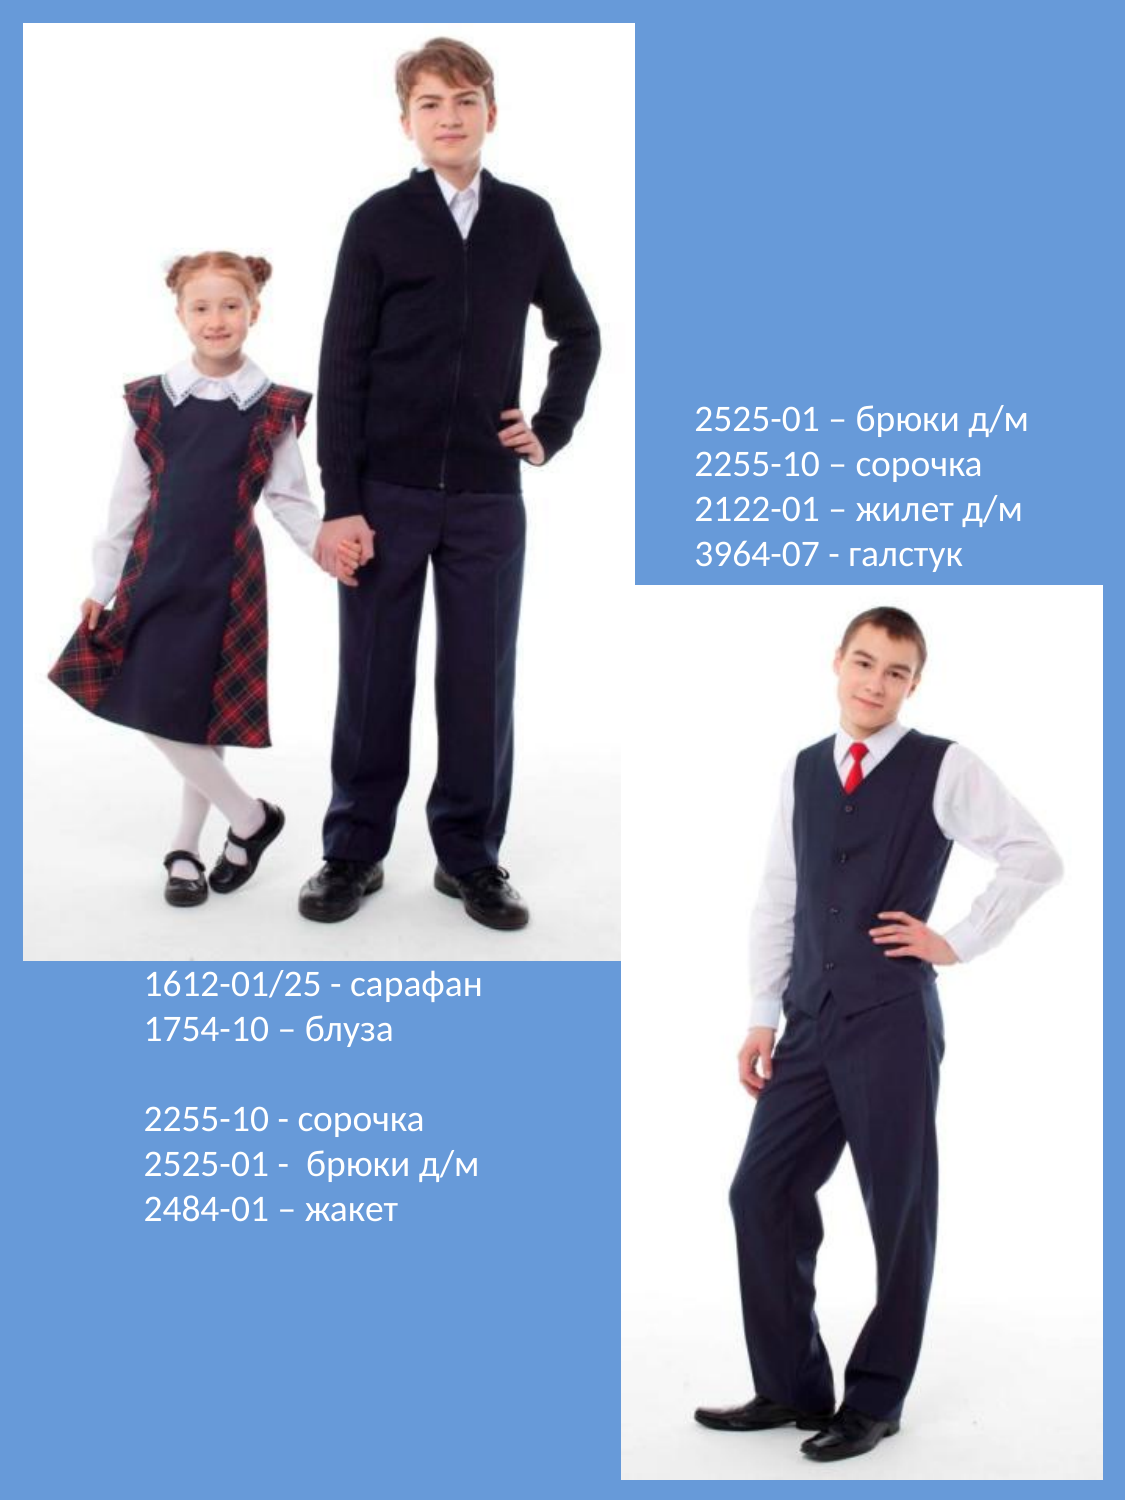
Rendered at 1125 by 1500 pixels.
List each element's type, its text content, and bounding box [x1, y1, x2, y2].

text_box 2525-01 – брюки д/м 2255-10 – сорочка 2122-01 – жилет д/м 3964-07 - галстук [679, 292, 1067, 586]
text_box 1612-01/25 - сарафан 1754-10 – блуза 2255-10 - сорочка 2525-01 - брюки д/м 2484-01 – жакет [128, 831, 516, 1266]
picture [23, 23, 1103, 1480]
